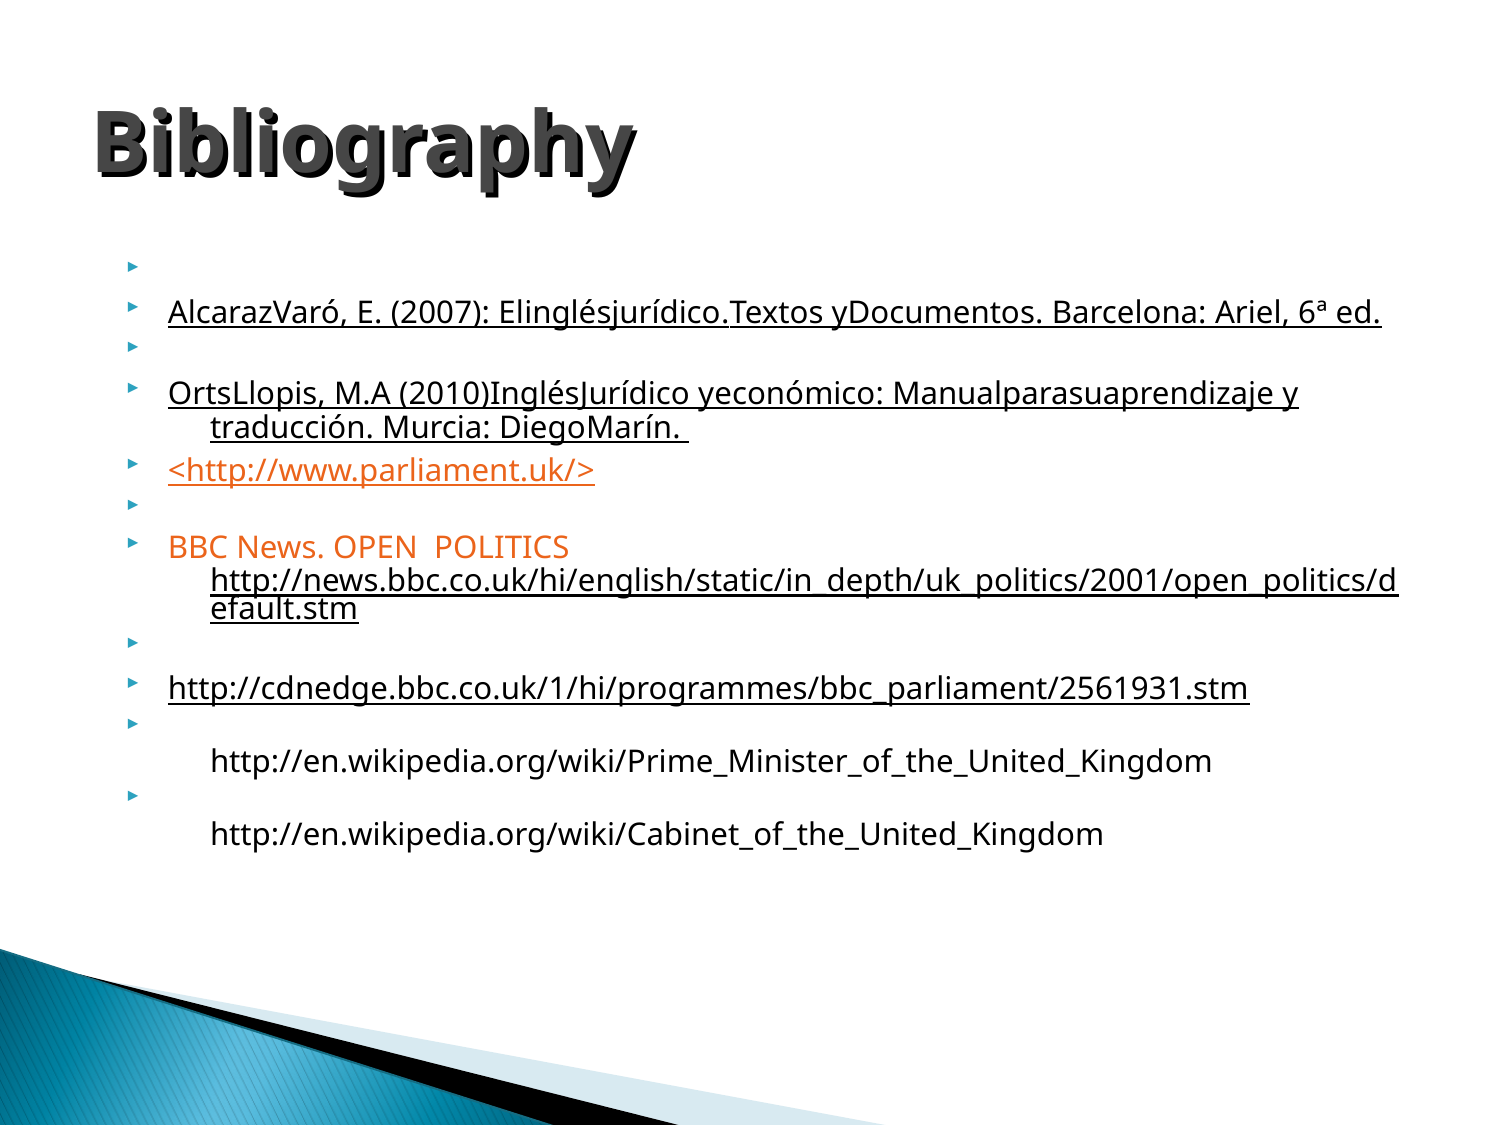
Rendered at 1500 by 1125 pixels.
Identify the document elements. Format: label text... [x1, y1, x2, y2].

list Alcaraz Varó, E. (2007): El inglés jurídico. Textos y Documentos. Barcelona: Ariel, 6ª ed. Orts Llopis, M.A (2010) Inglés Jurídico y económico: Manual para su aprendizaje y traducción. Murcia: Diego Marín. <http://www.parliament.uk/> BBC News. OPEN POLITICS http://news.bbc.co.uk/hi/english/static/in_depth/uk_politics/2001/open_politics/default.stm http://cdnedge.bbc.co.uk/1/hi/programmes/bbc_parliament/2561931.stm http://en.wikipedia.org/wiki/Prime_Minister_of_the_United_Kingdom http://en.wikipedia.org/wiki/Cabinet_of_the_United_Kingdom [75, 243, 1426, 986]
title Bibliography [75, 45, 1426, 233]
